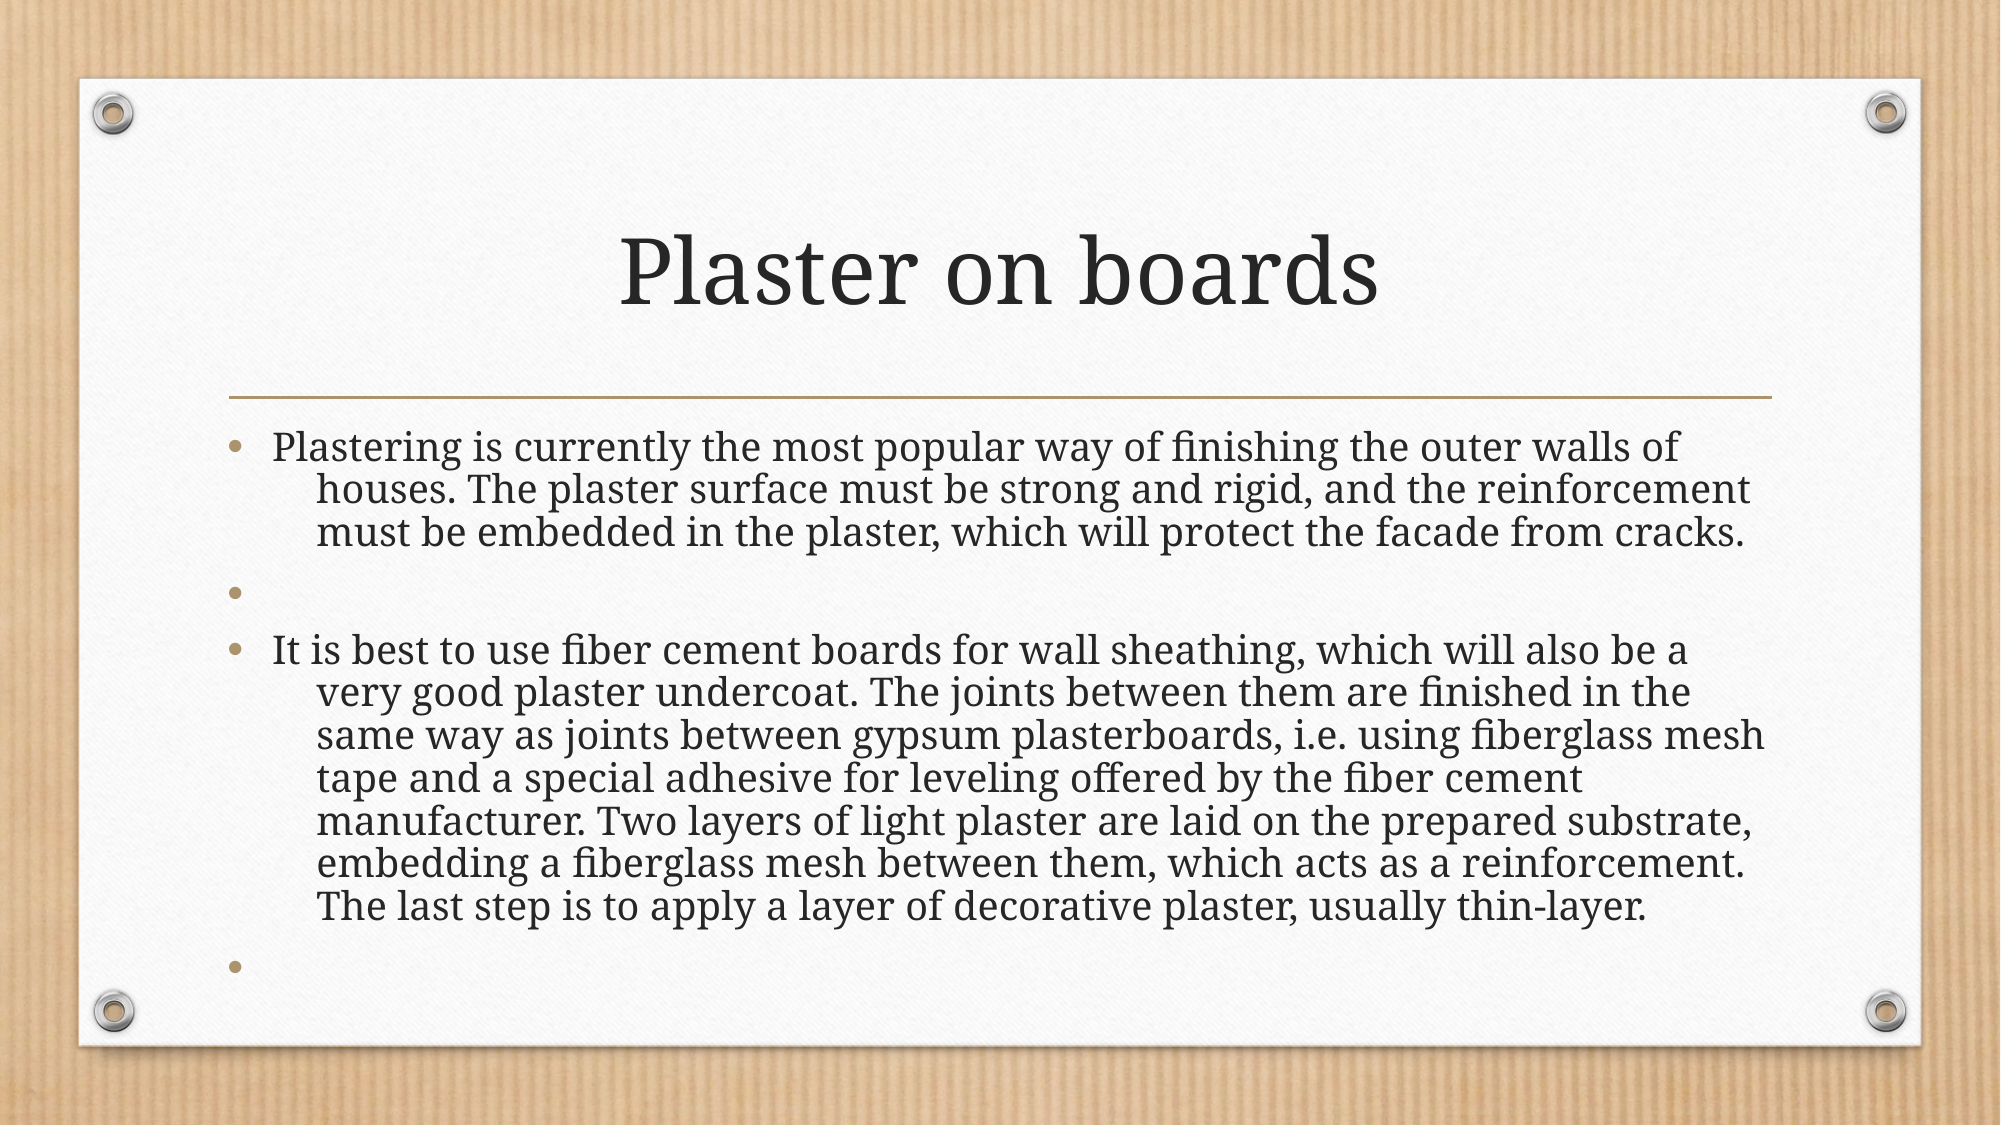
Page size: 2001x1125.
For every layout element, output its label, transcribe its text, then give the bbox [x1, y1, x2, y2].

list Plastering is currently the most popular way of finishing the outer walls of houses. The plaster surface must be strong and rigid, and the reinforcement must be embedded in the plaster, which will protect the facade from cracks. It is best to use fiber cement boards for wall sheathing, which will also be a very good plaster undercoat. The joints between them are finished in the same way as joints between gypsum plasterboards, i.e. using fiberglass mesh tape and a special adhesive for leveling offered by the fiber cement manufacturer. Two layers of light plaster are laid on the prepared substrate, embedding a fiberglass mesh between them, which acts as a reinforcement. The last step is to apply a layer of decorative plaster, usually thin-layer. [212, 419, 1788, 964]
title Plaster on boards [212, 161, 1788, 376]
